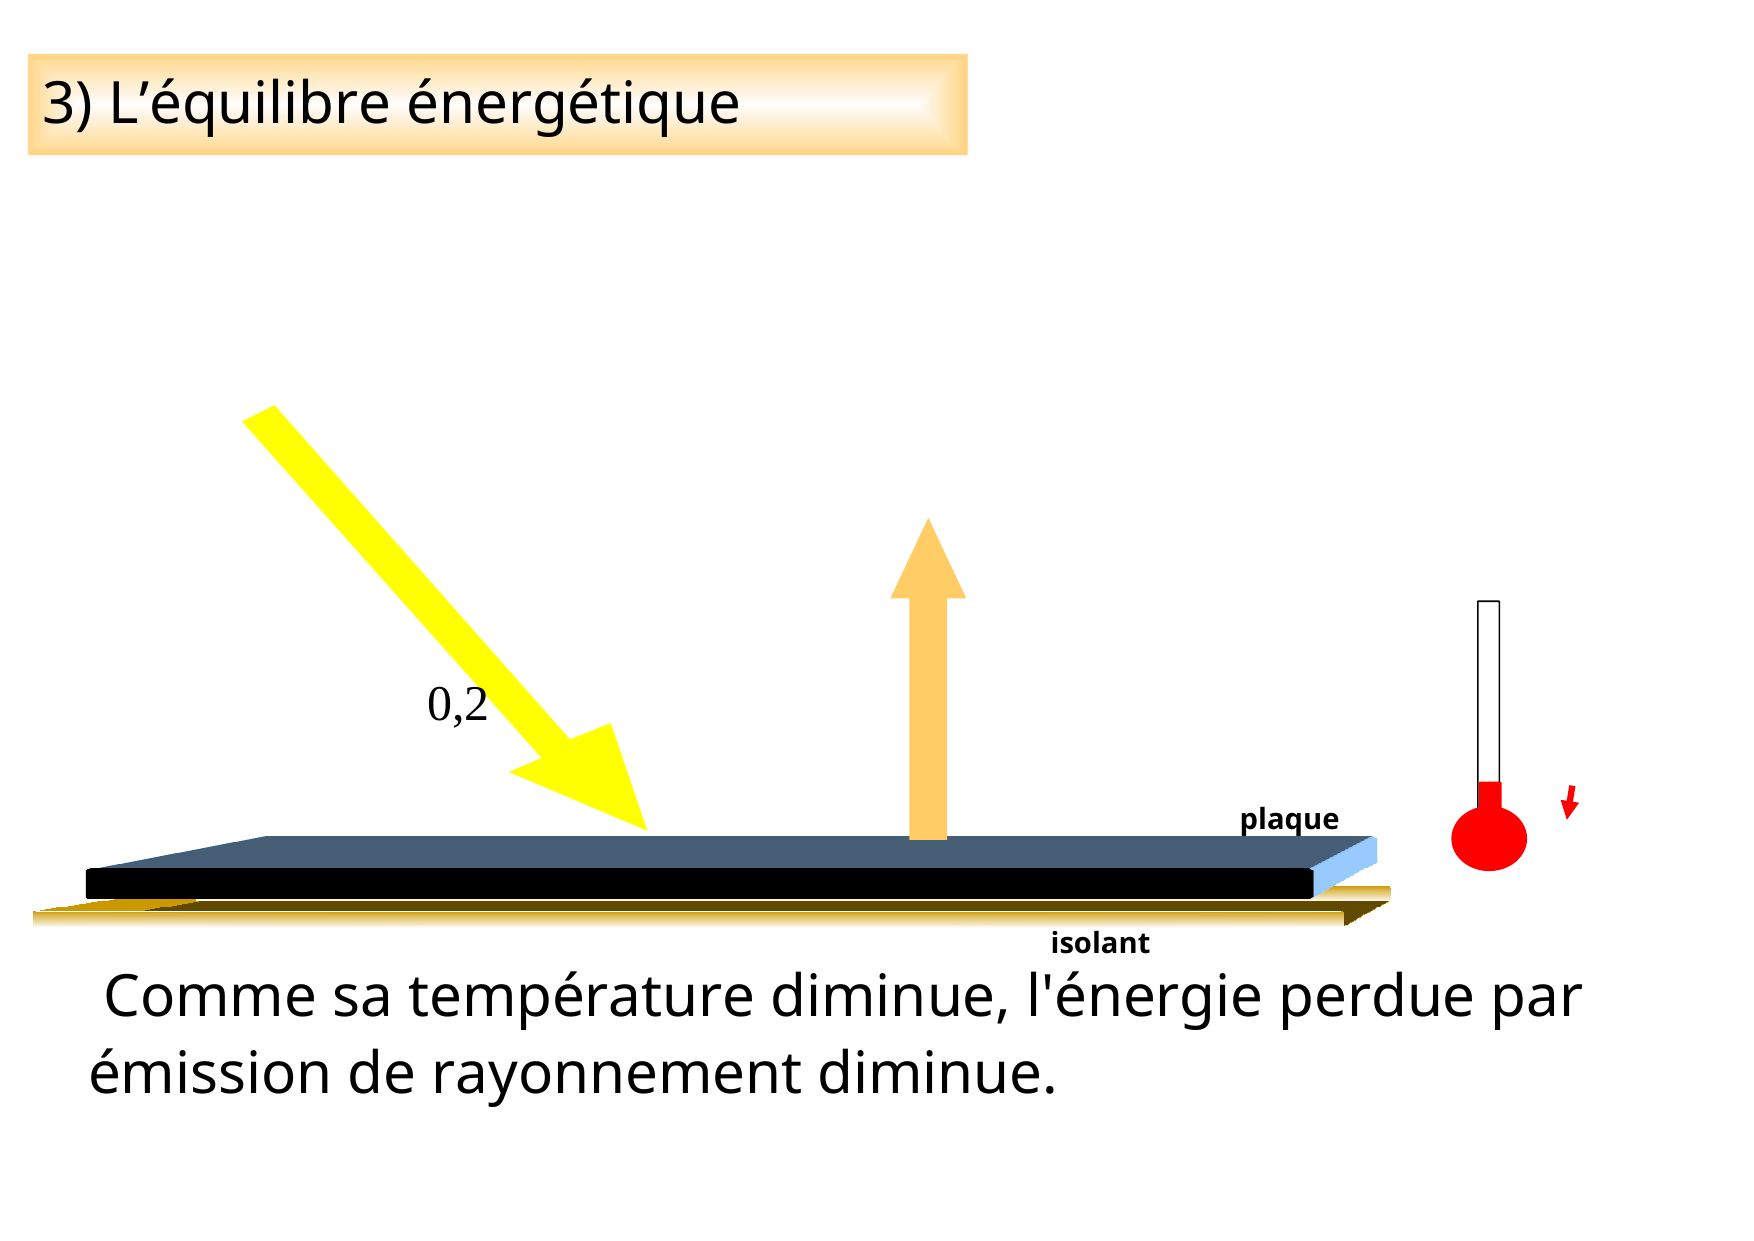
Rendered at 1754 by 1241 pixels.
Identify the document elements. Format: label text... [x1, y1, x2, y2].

text_box plaque [1224, 791, 1477, 866]
text_box [1470, 601, 1527, 871]
text_box 3) L’équilibre énergétique [27, 53, 967, 155]
text_box 0,2 [427, 616, 518, 687]
text_box Comme sa température diminue, l'énergie perdue par émission de rayonnement diminue. [73, 947, 1611, 1201]
text_box [890, 517, 967, 840]
text_box [480, 680, 648, 831]
text_box isolant [1035, 915, 1288, 947]
text_box [241, 405, 461, 630]
picture [21, 826, 1406, 939]
text_box [27, 53, 968, 156]
